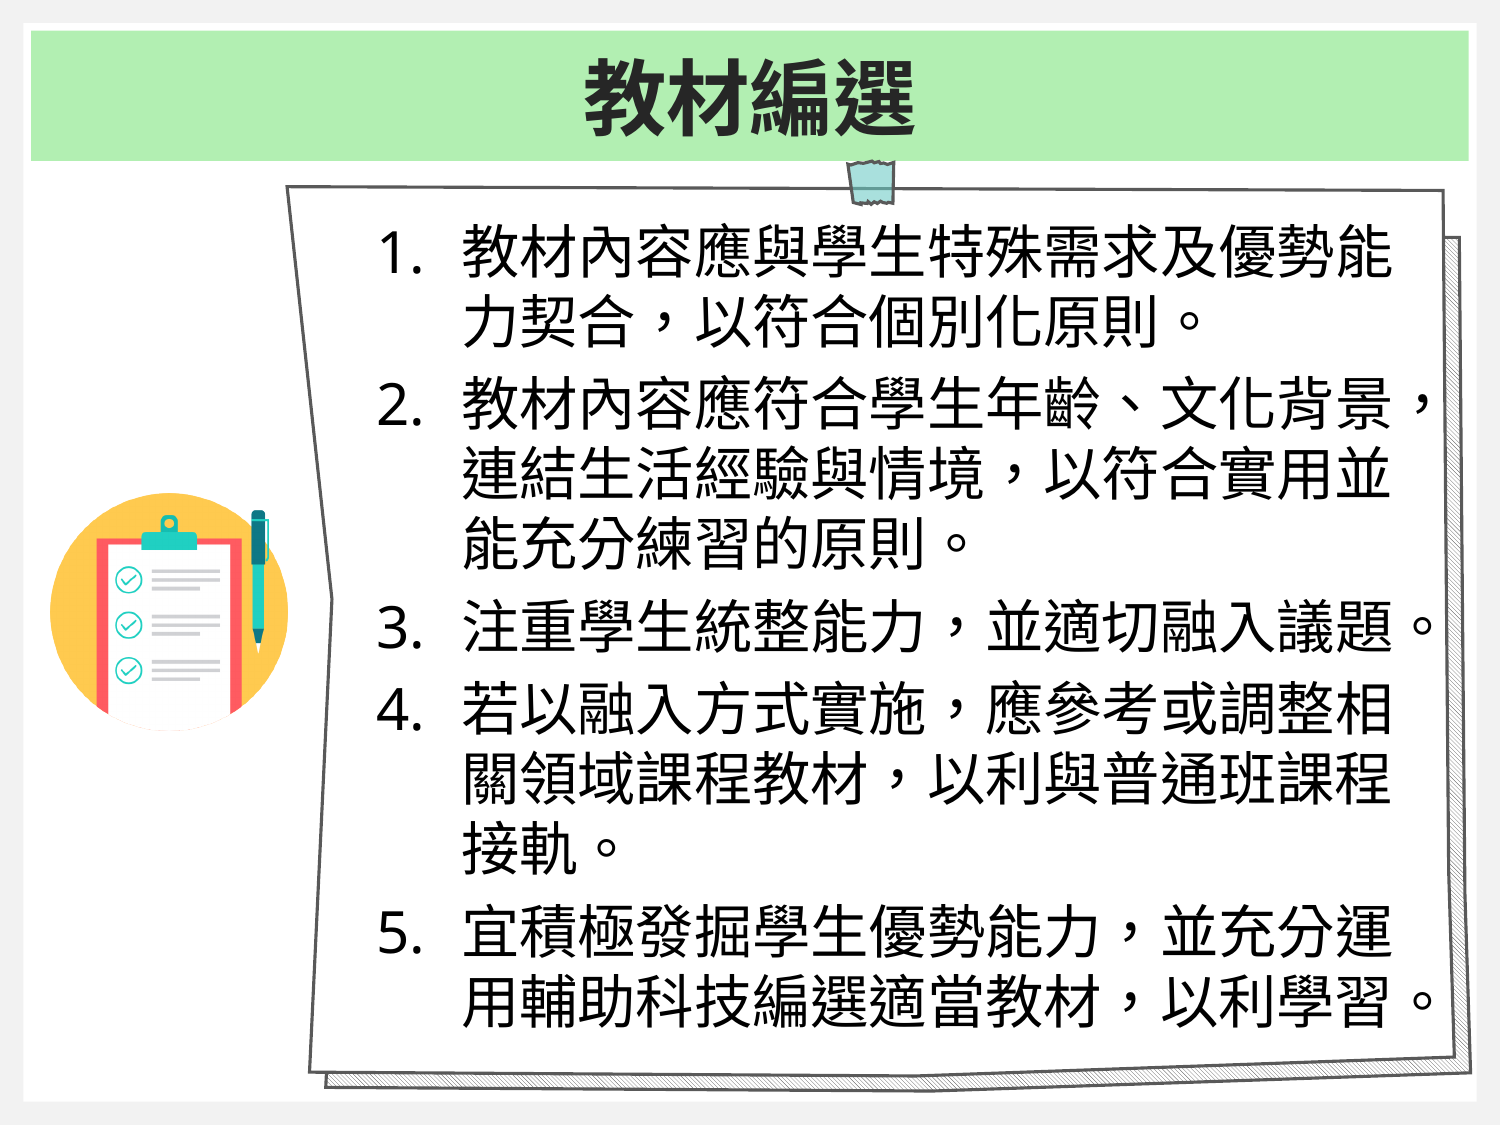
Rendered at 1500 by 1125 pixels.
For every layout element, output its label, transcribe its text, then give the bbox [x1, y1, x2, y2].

picture [50, 493, 288, 731]
text_box 教材編選 [31, 30, 1469, 161]
text_box [287, 161, 1471, 1092]
text_box 教材內容應與學生特殊需求及優勢能力契合，以符合個別化原則。 教材內容應符合學生年齡、文化背景，連結生活經驗與情境，以符合實用並能充分練習的原則。 注重學生統整能力，並適切融入議題。 若以融入方式實施，應參考或調整相關領域課程教材，以利與普通班課程接軌。 宜積極發掘學生優勢能力，並充分運用輔助科技編選適當教材，以利學習。 [362, 207, 1411, 1043]
